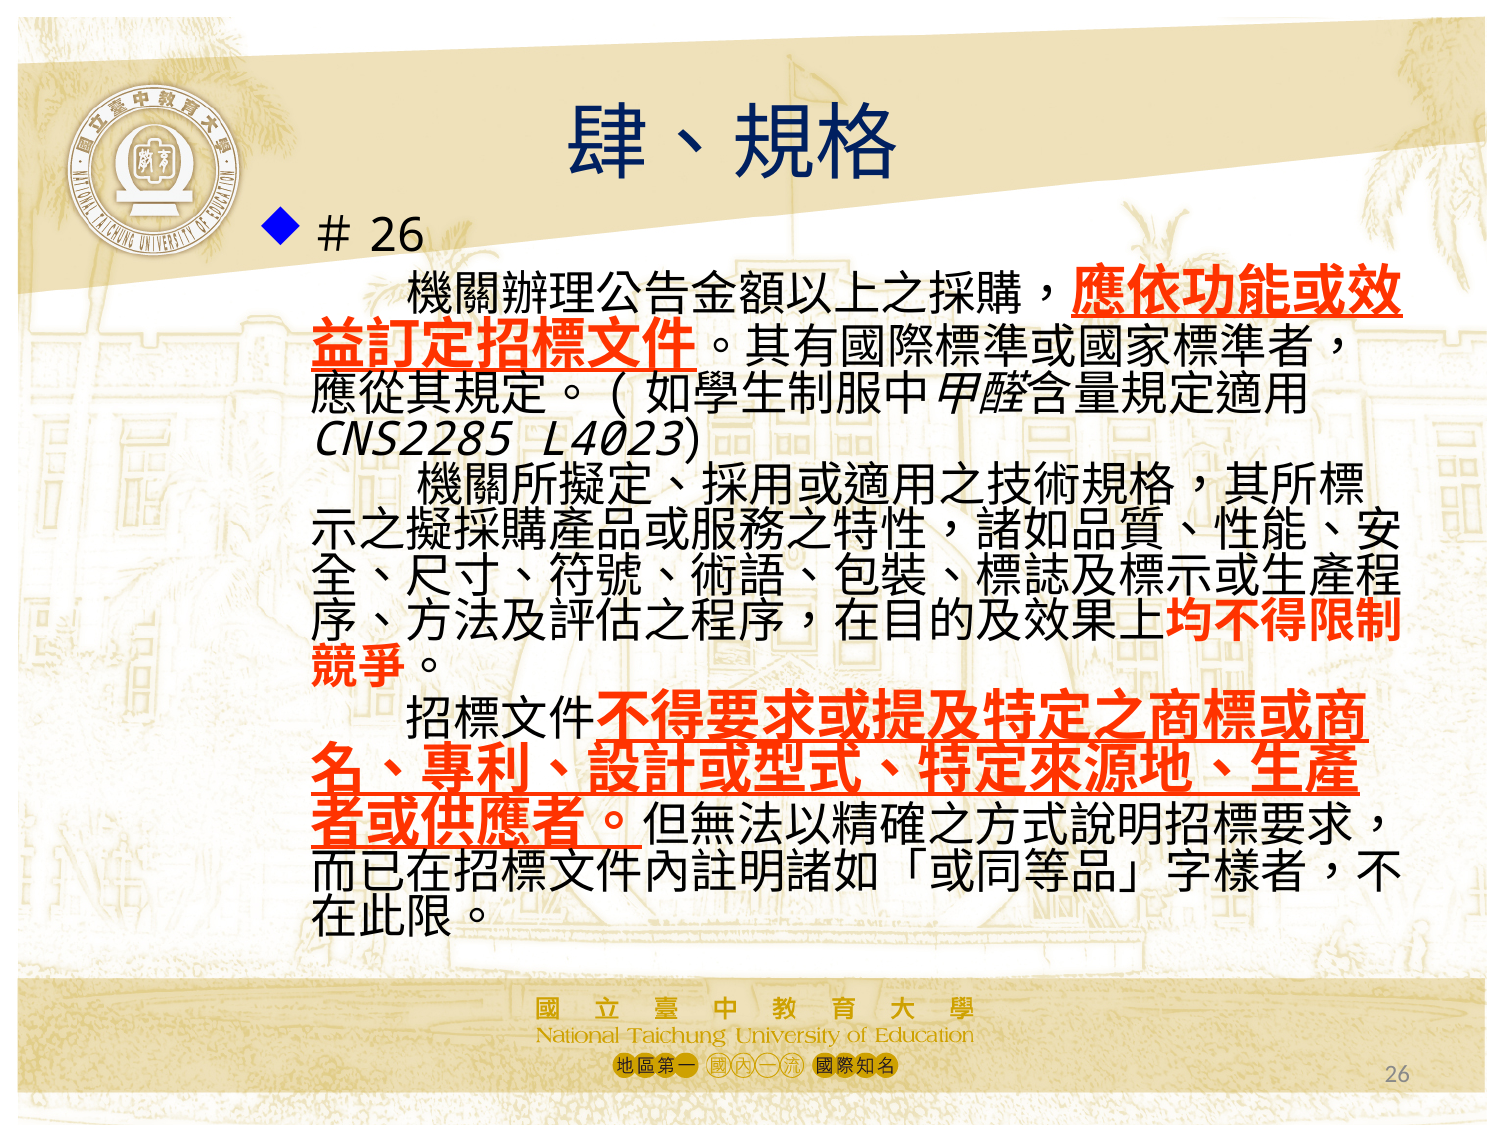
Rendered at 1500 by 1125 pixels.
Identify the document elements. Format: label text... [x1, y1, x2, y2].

title 肆、規格 [348, 45, 1117, 207]
list ＃26 機關辦理公告金額以上之採購，應依功能或效益訂定招標文件。其有國際標準或國家標準者，應從其規定。(如學生制服中甲醛含量規定適用CNS2285 L4023) 機關所擬定、採用或適用之技術規格，其所標示之擬採購產品或服務之特性，諸如品質、性能、安全、尺寸、符號、術語、包裝、標誌及標示或生產程序、方法及評估之程序，在目的及效果上均不得限制競爭。 招標文件不得要求或提及特定之商標或商名、專利、設計或型式、特定來源地、生產者或供應者。但無法以精確之方式說明招標要求，而已在招標文件內註明諸如「或同等品」字樣者，不在此限。 [242, 207, 1424, 982]
picture [0, 0, 1500, 1125]
text_box <編號> [1074, 1042, 1426, 1103]
